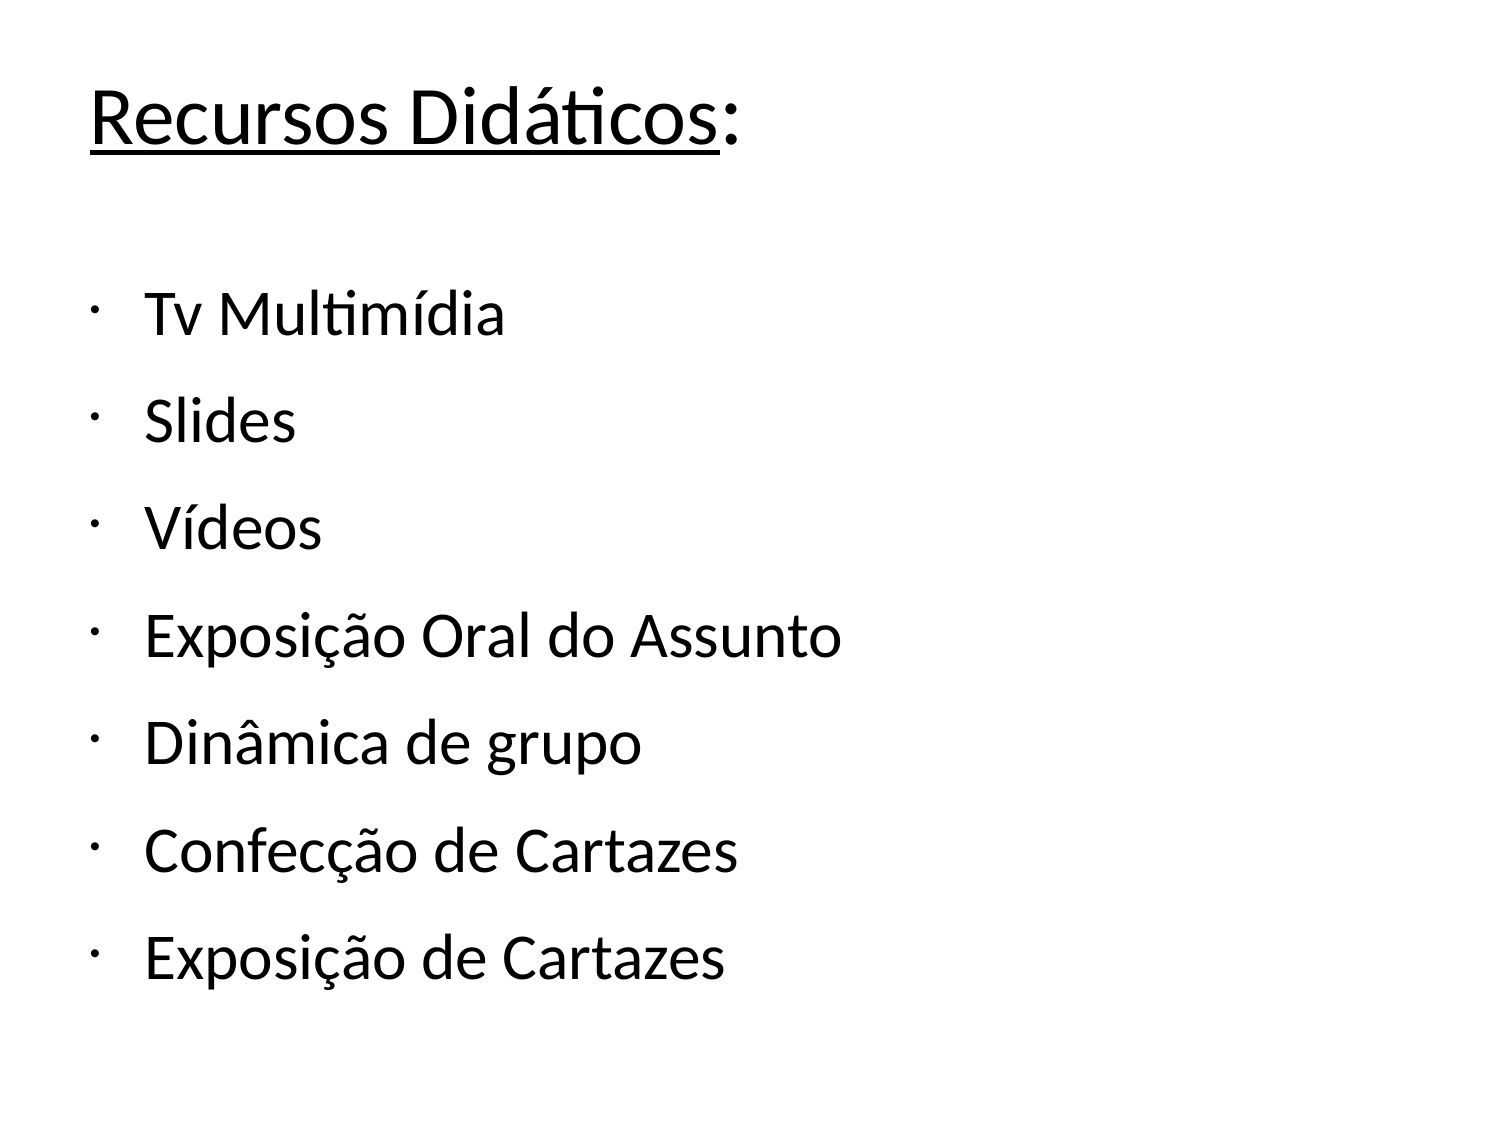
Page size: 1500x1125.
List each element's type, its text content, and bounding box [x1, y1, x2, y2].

title Recursos Didáticos: [75, 45, 1425, 233]
list Tv Multimídia Slides Vídeos Exposição Oral do Assunto Dinâmica de grupo Confecção de Cartazes Exposição de Cartazes [75, 262, 1425, 1005]
